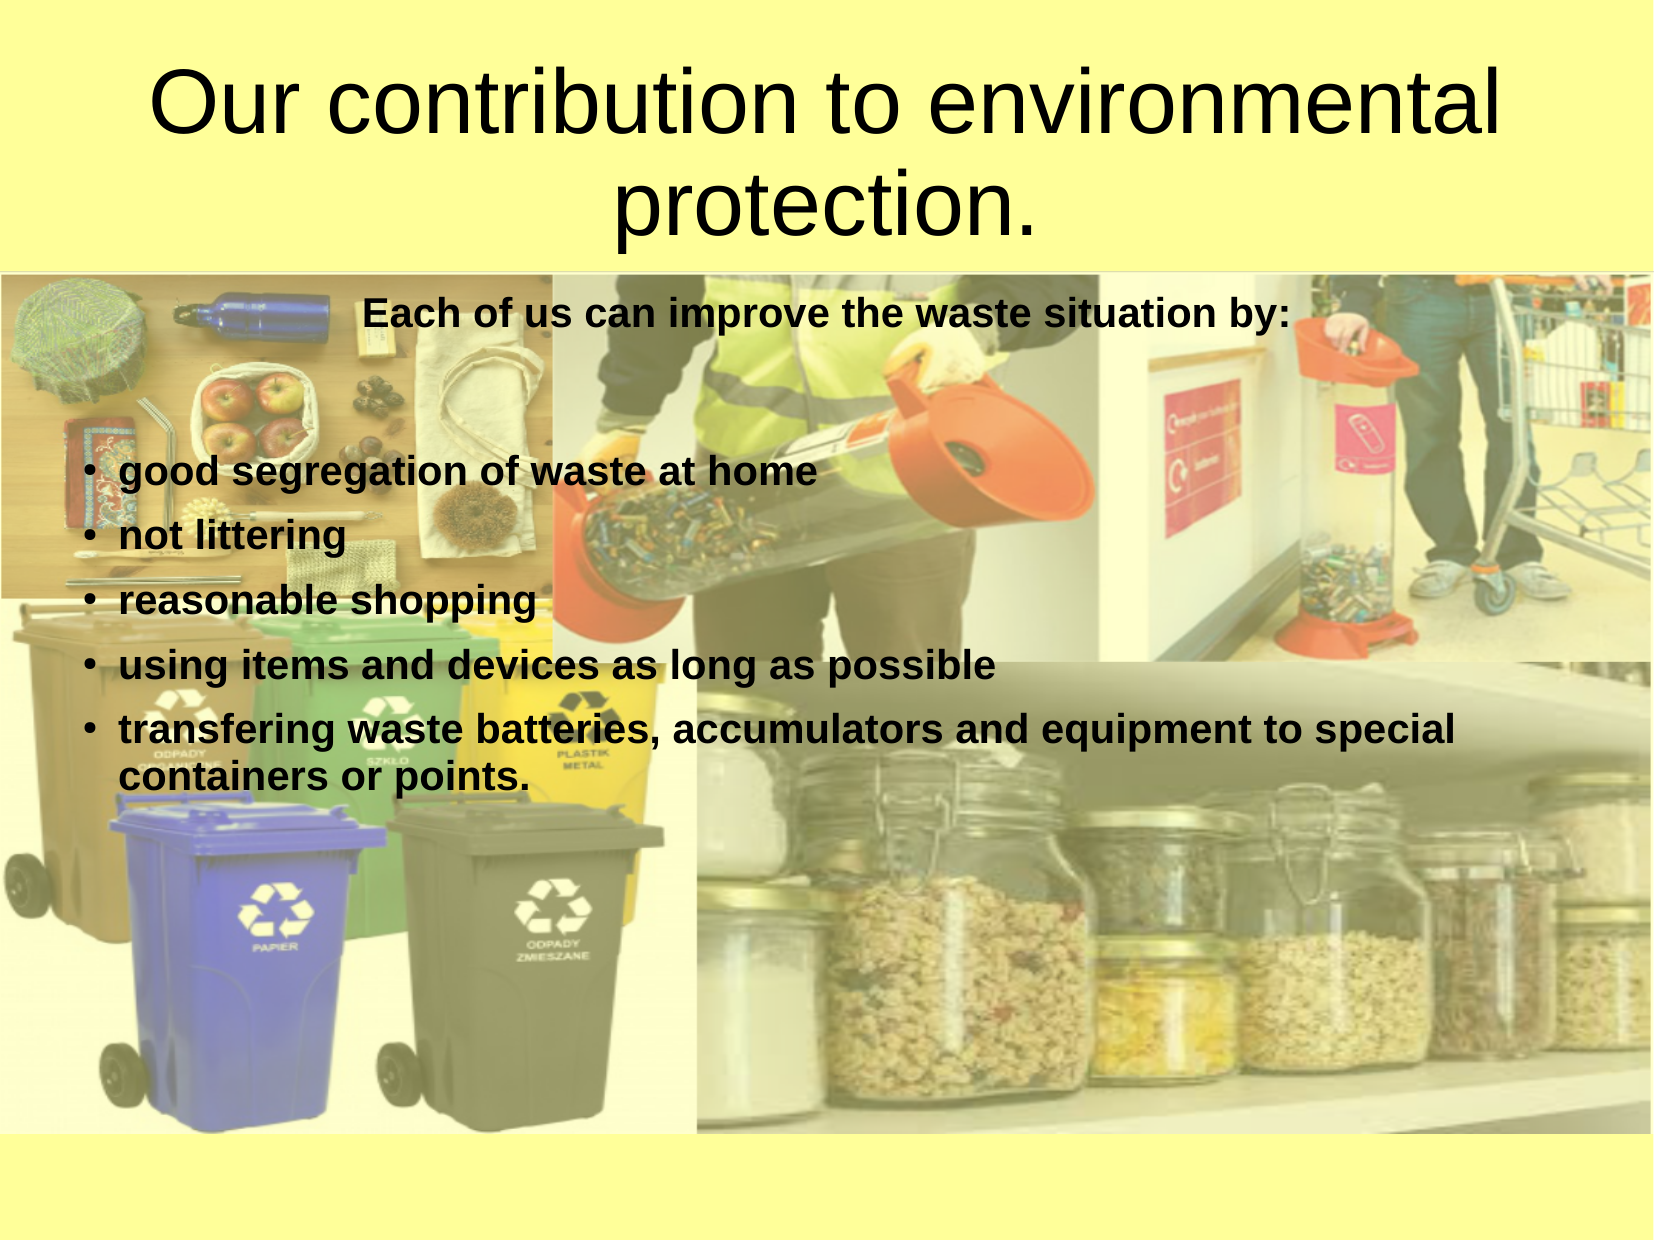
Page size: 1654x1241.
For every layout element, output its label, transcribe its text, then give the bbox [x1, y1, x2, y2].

title Our contribution to environmental protection. [82, 49, 1571, 257]
subtitle Each of us can improve the waste situation by: good segregation of waste at home not littering reasonable shopping using items and devices as long as possible transfering waste batteries, accumulators and equipment to special containers or points. [82, 290, 1571, 1109]
picture [0, 271, 1654, 1134]
